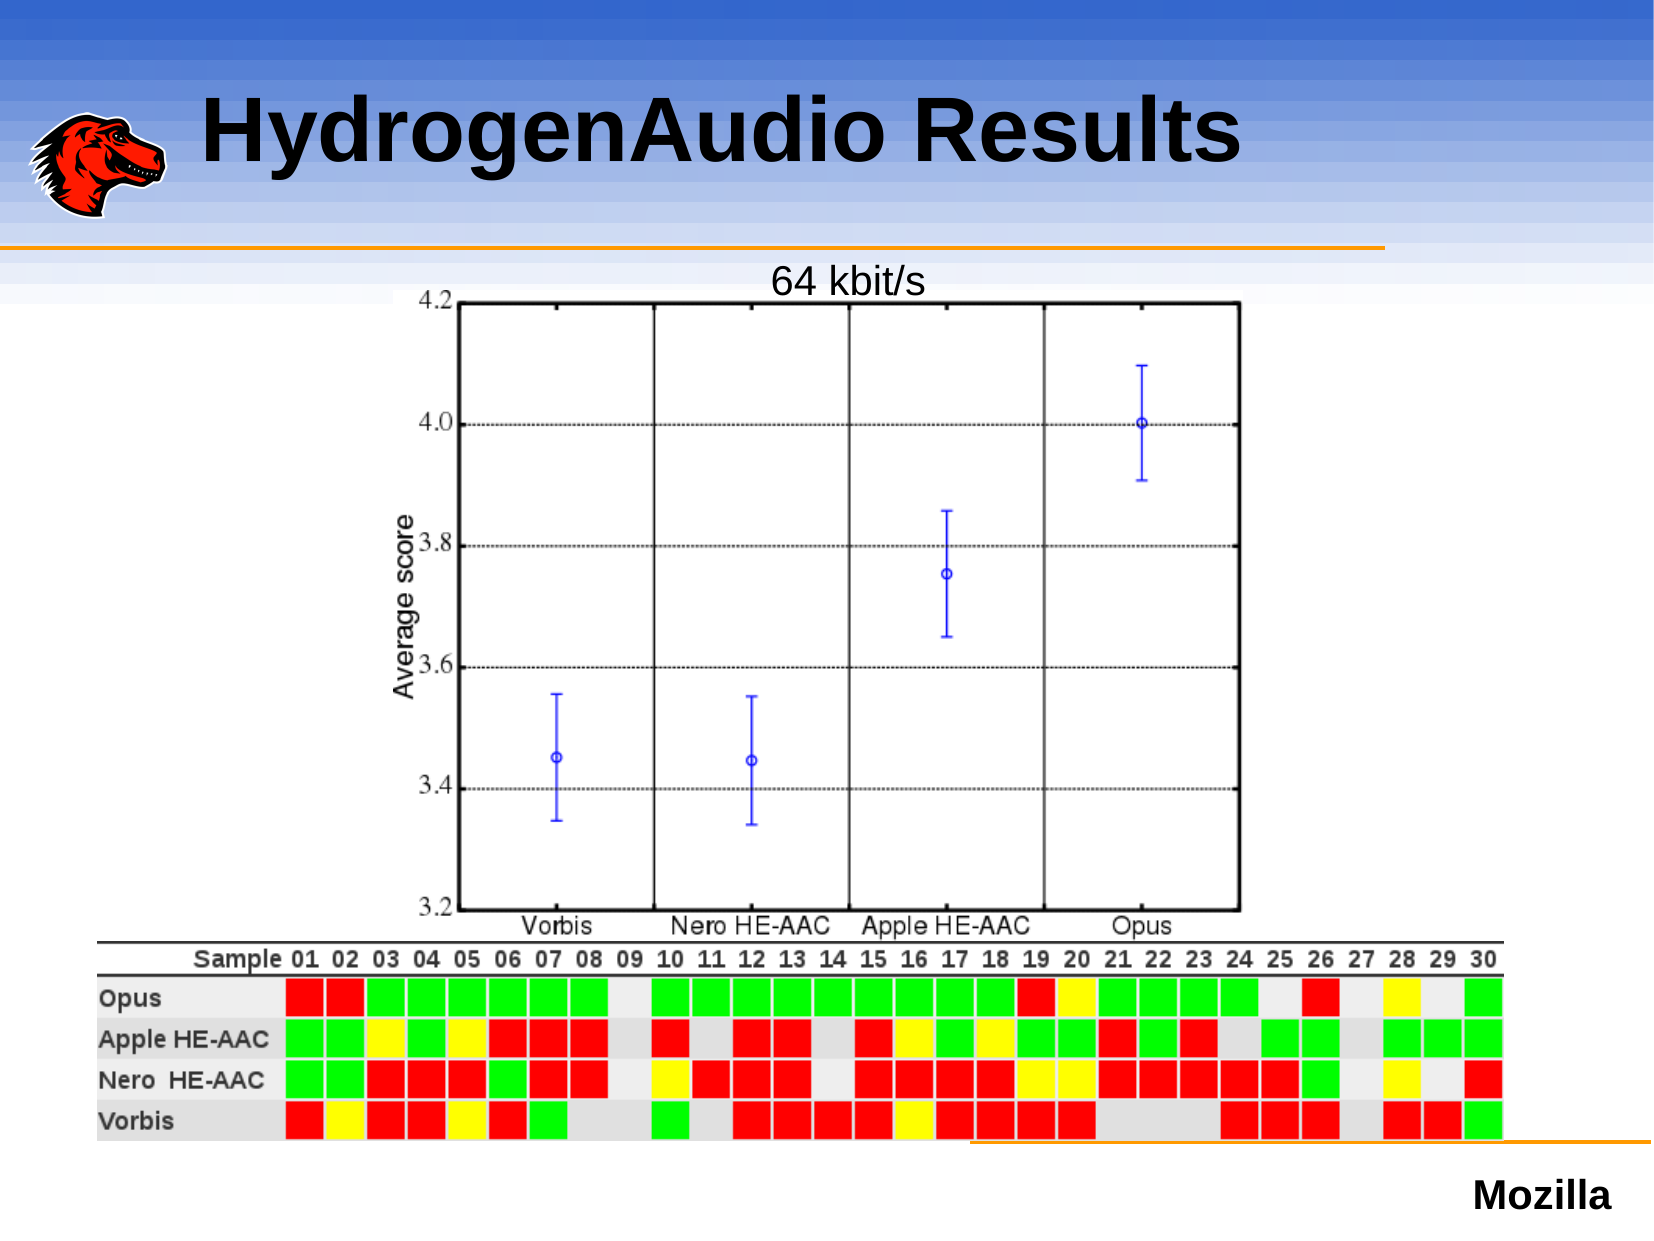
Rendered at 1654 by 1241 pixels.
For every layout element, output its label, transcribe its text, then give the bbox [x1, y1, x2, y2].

text_box 64 kbit/s [755, 250, 942, 312]
list [82, 242, 1538, 963]
title HydrogenAudio Results [200, 25, 1571, 233]
picture [0, 0, 1654, 1241]
